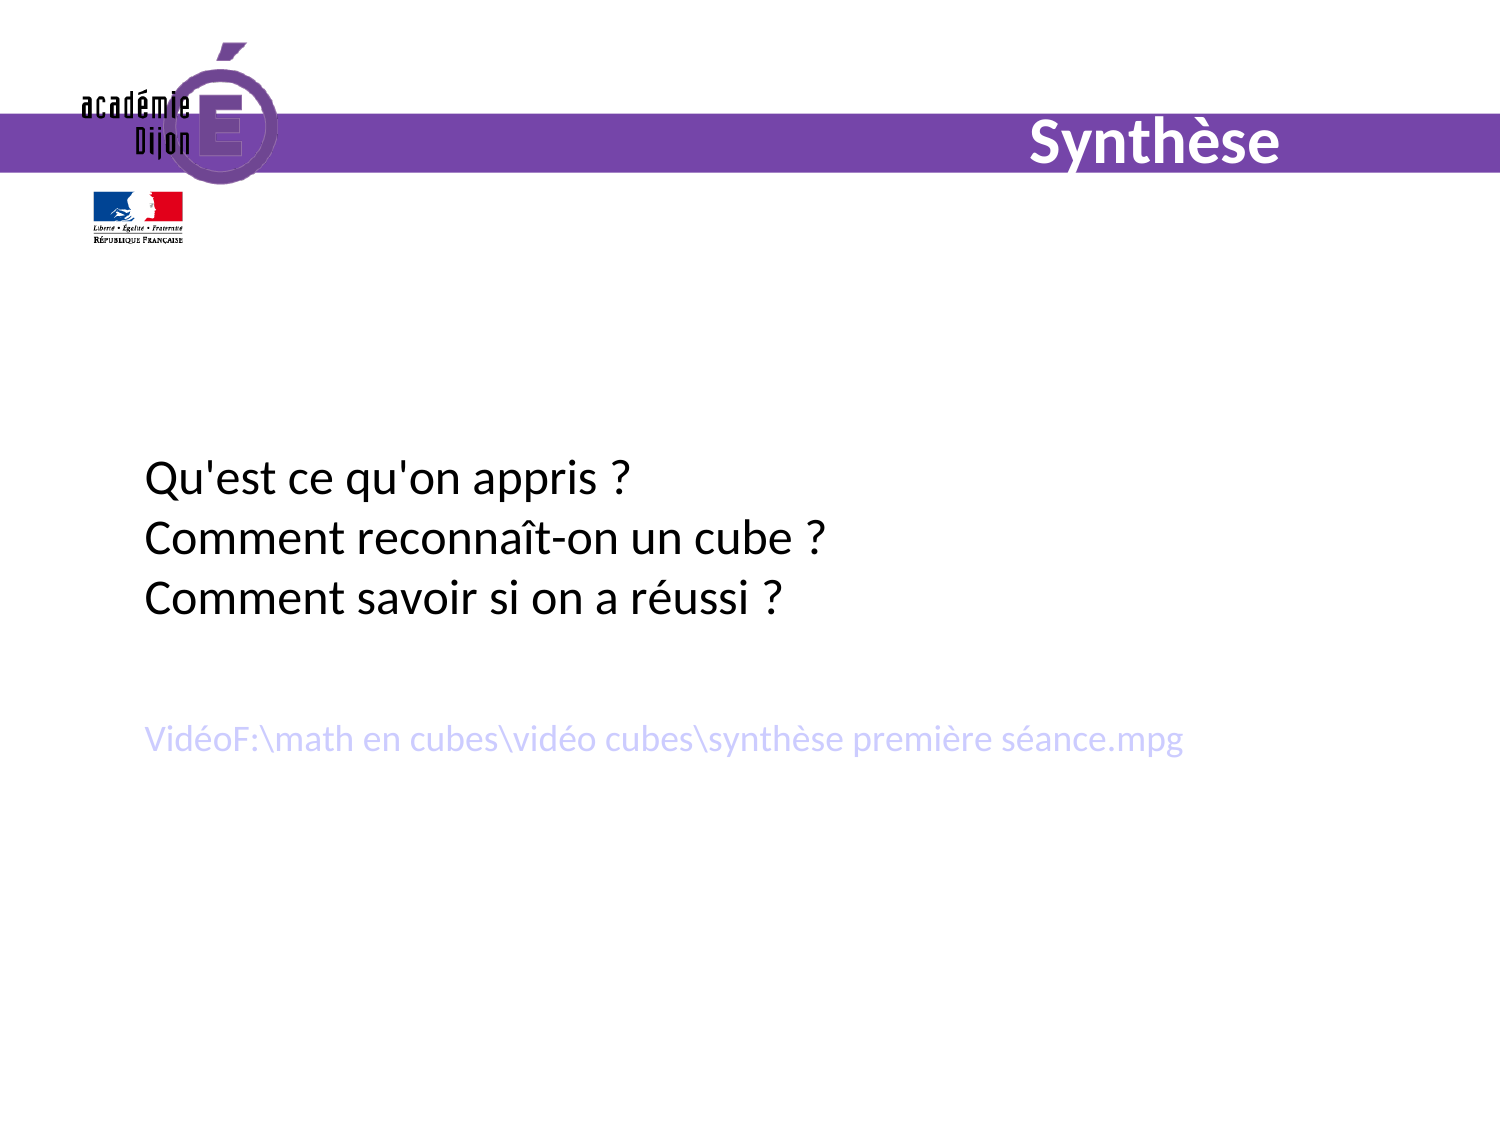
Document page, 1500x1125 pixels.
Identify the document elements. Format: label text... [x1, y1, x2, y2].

text_box Qu'est ce qu'on appris ? Comment reconnaît-on un cube ? Comment savoir si on a réussi ? VidéoF:\math en cubes\vidéo cubes\synthèse première séance.mpg [129, 436, 1441, 767]
picture [82, 42, 278, 244]
text_box Synthèse [277, 35, 1311, 239]
